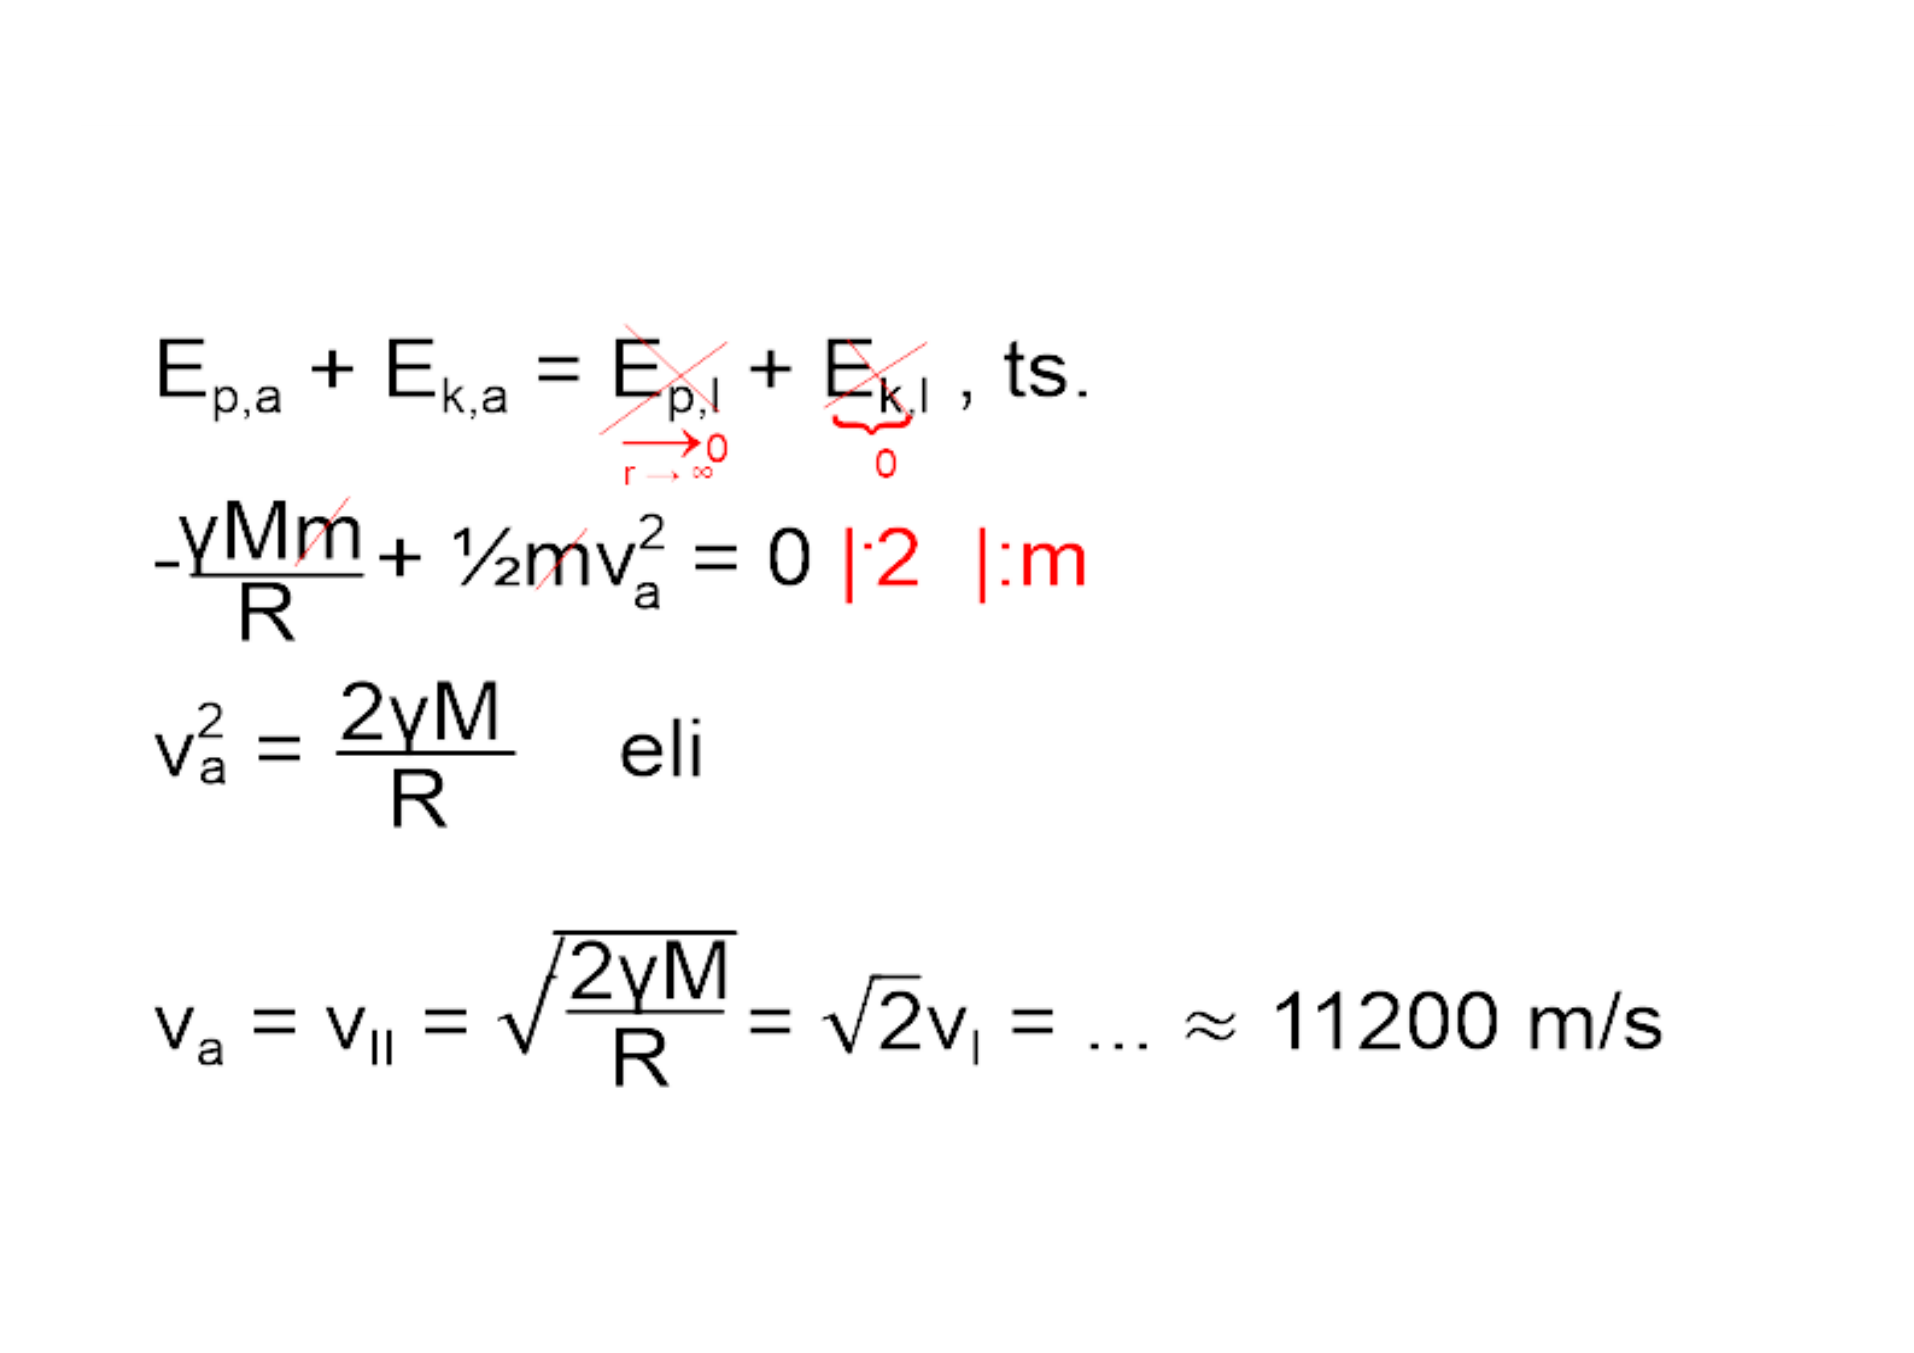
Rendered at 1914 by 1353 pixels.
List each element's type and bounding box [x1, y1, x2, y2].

picture [81, 124, 1835, 1173]
